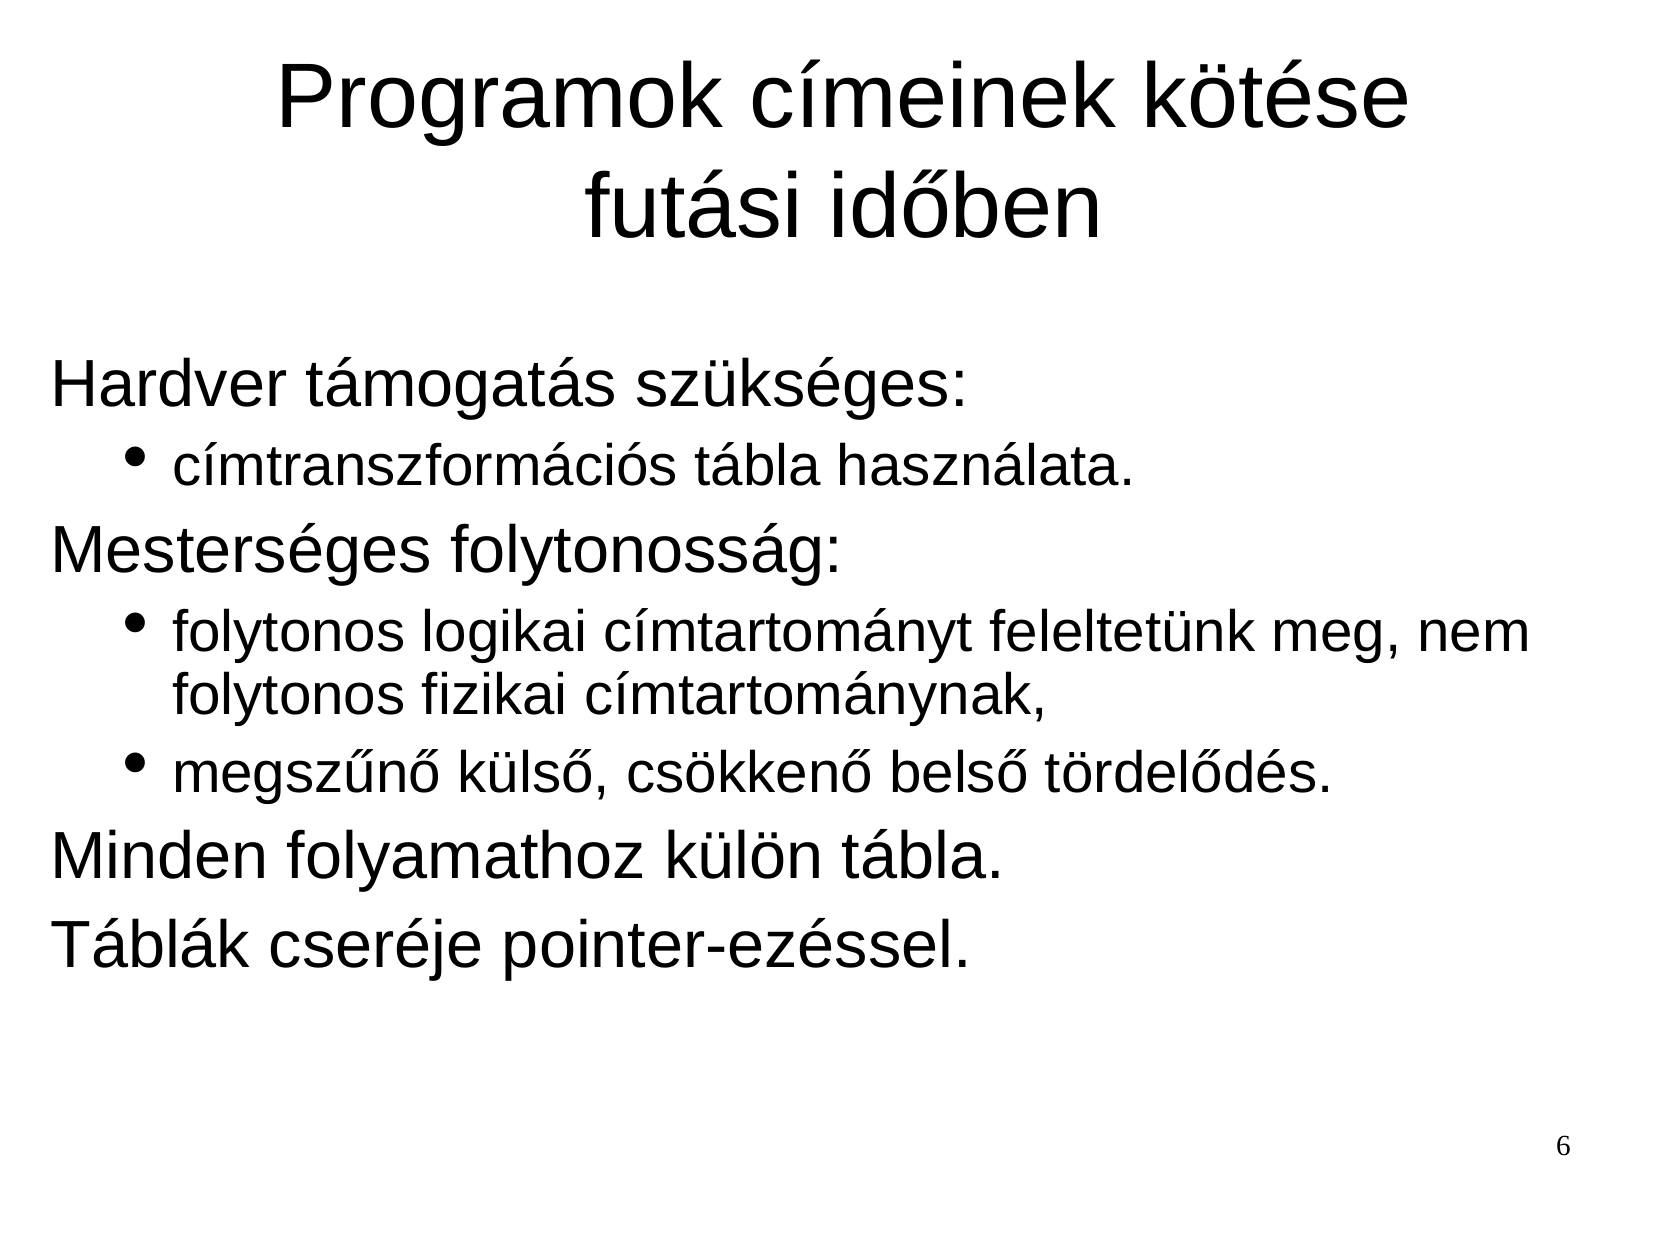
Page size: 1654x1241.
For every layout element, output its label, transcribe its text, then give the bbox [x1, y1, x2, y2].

list Hardver támogatás szükséges: címtranszformációs tábla használata. Mesterséges folytonosság: folytonos logikai címtartományt feleltetünk meg, nem folytonos fizikai címtartománynak, megszűnő külső, csökkenő belső tördelődés. Minden folyamathoz külön tábla. Táblák cseréje pointer-ezéssel. [35, 248, 1627, 1156]
title Programok címeinek kötése futási időben [124, 42, 1530, 248]
